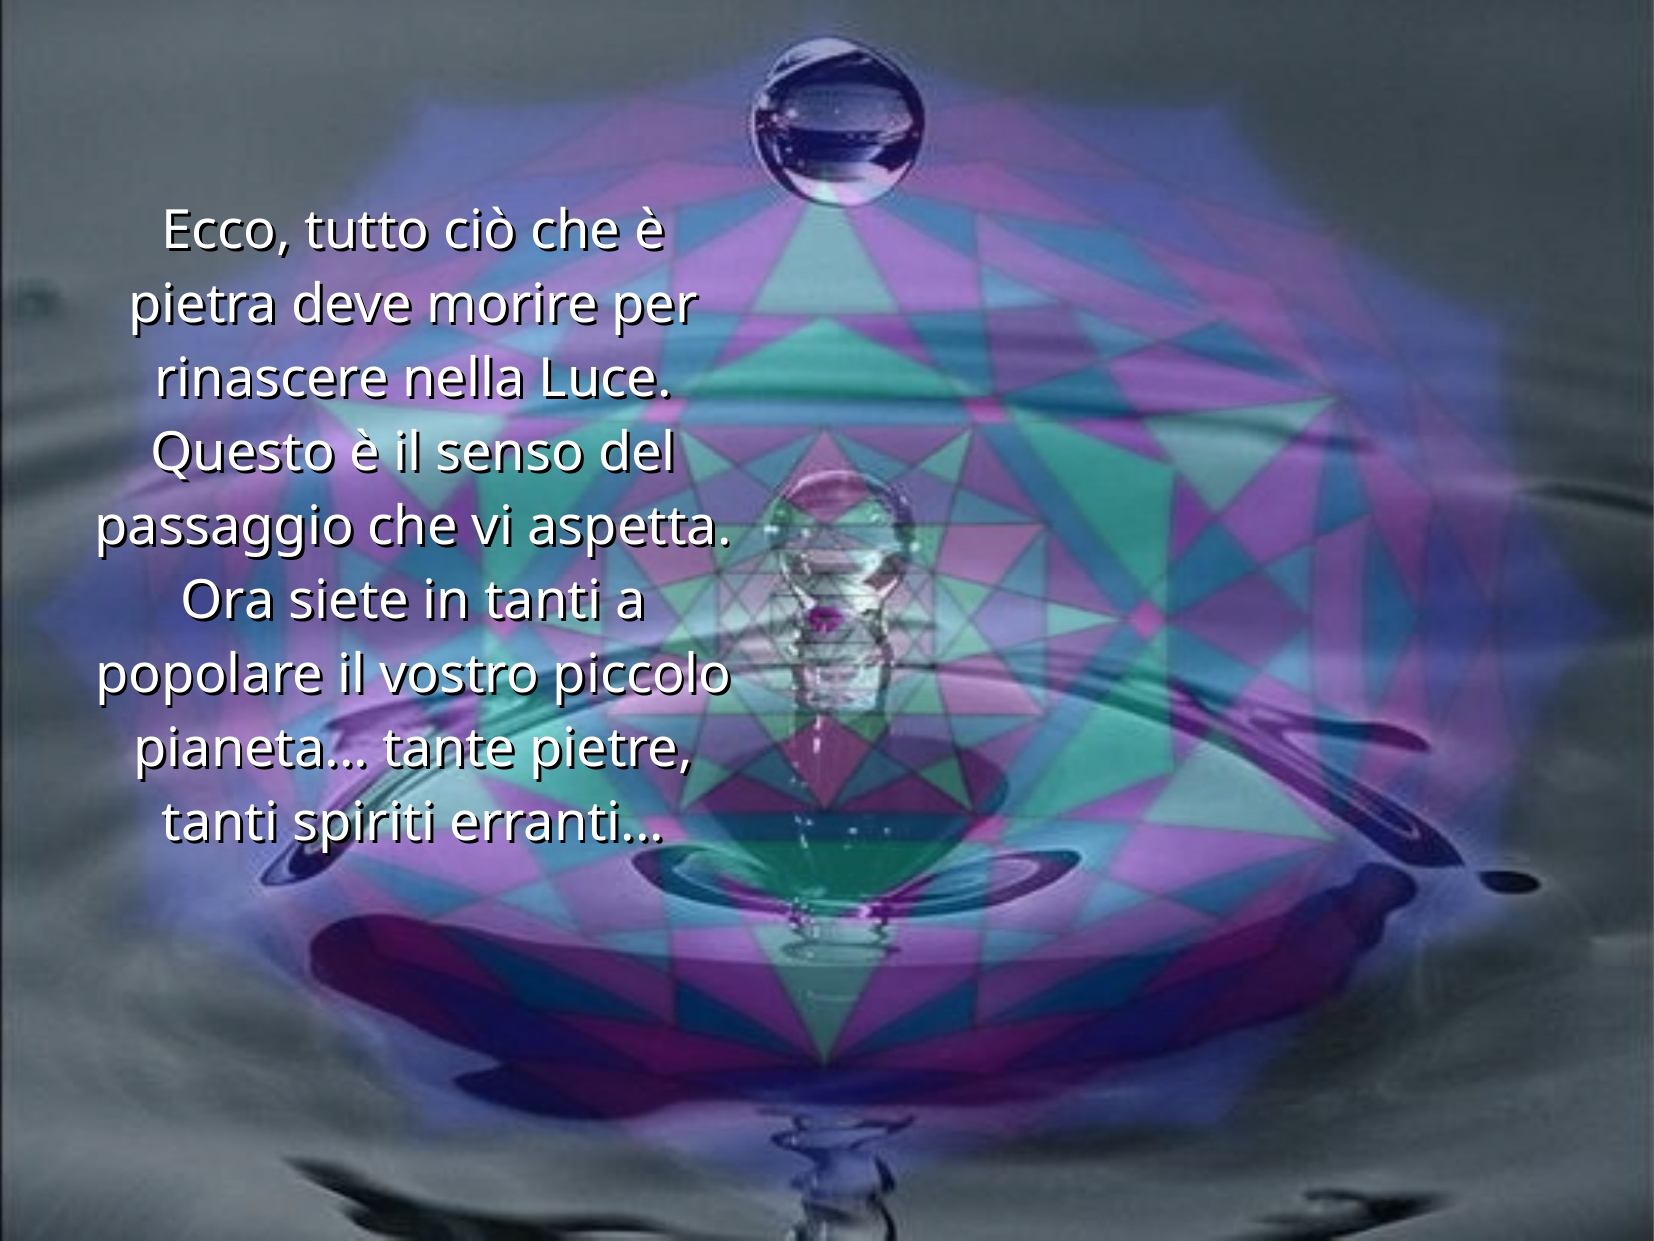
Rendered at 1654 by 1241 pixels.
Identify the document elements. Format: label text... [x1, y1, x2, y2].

title Ecco, tutto ciò che è pietra deve morire per rinascere nella Luce. Questo è il senso del passaggio che vi aspetta. Ora siete in tanti a popolare il vostro piccolo pianeta... tante pietre, tanti spiriti erranti... [88, 101, 739, 945]
picture [0, 0, 1654, 1241]
